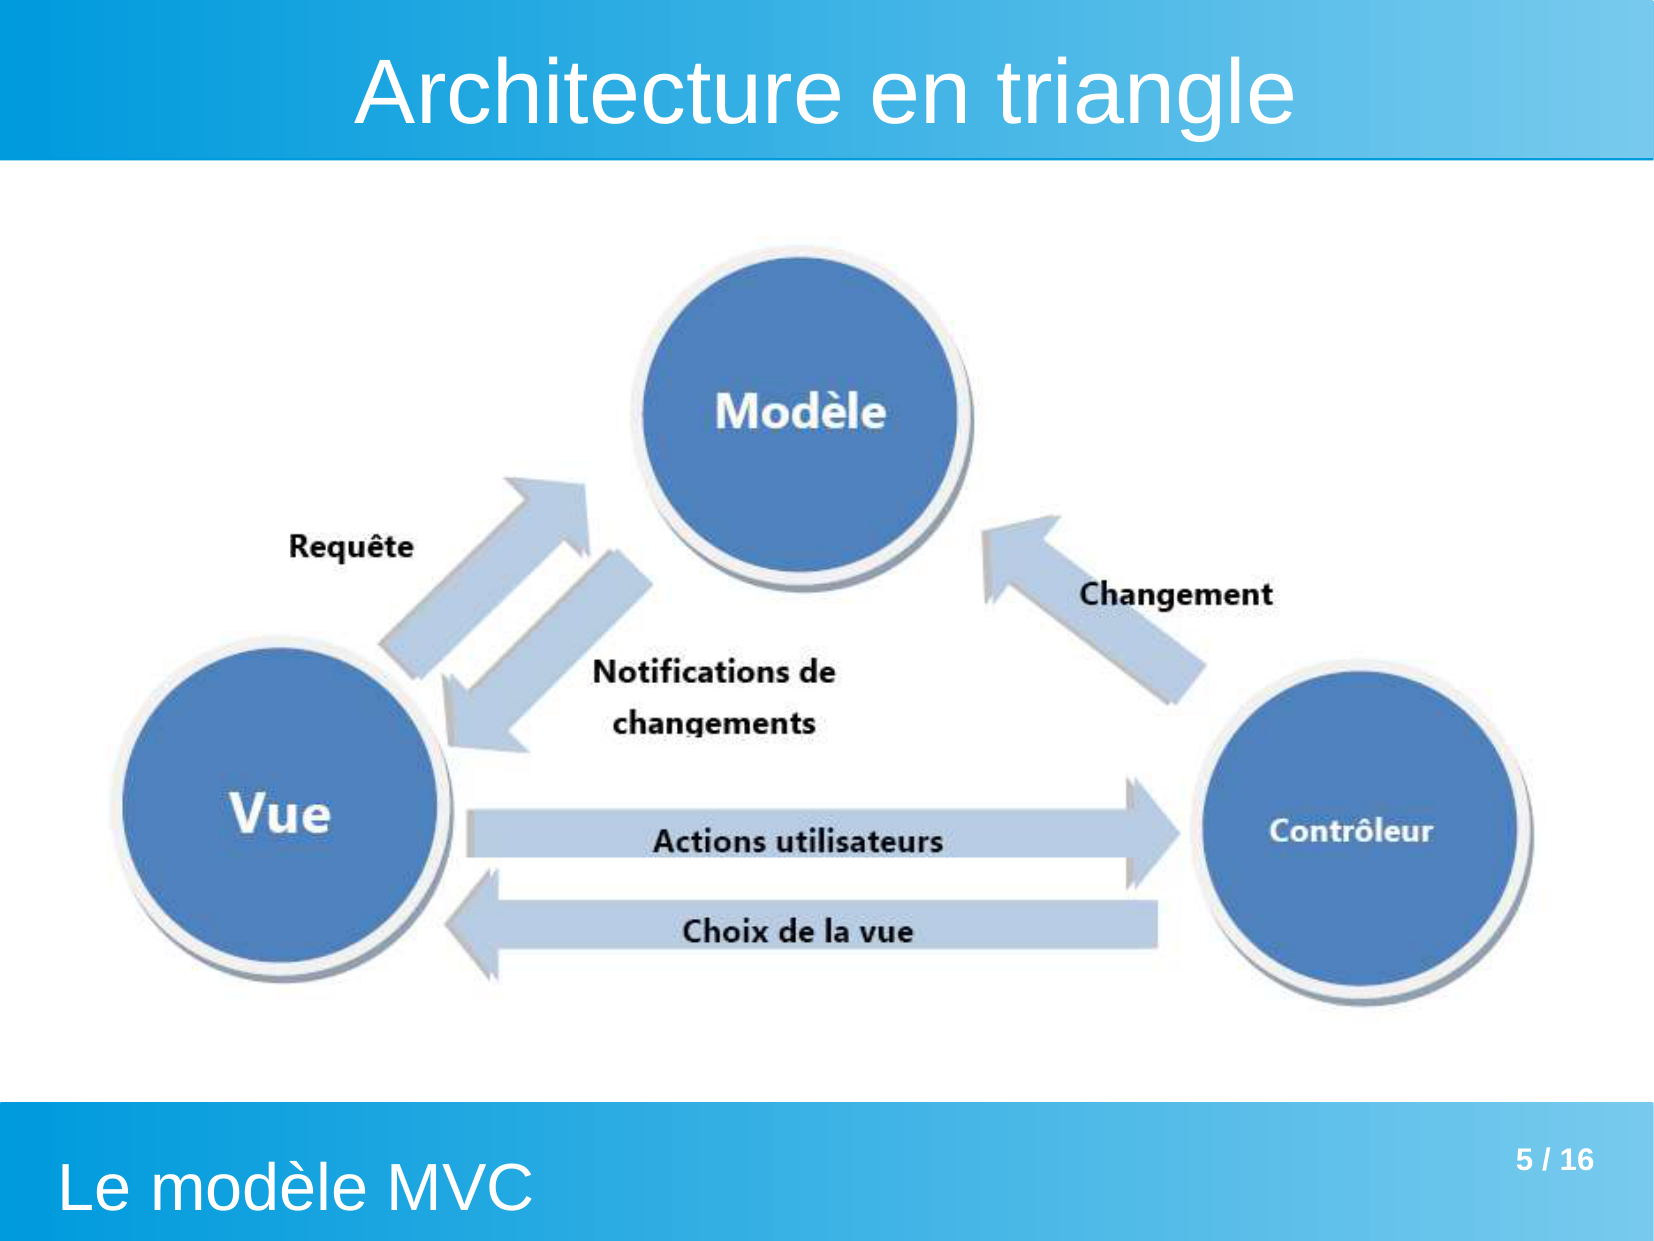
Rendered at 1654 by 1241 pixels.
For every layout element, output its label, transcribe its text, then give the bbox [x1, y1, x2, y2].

title Architecture en triangle [59, 39, 1595, 144]
picture [107, 236, 1547, 1024]
